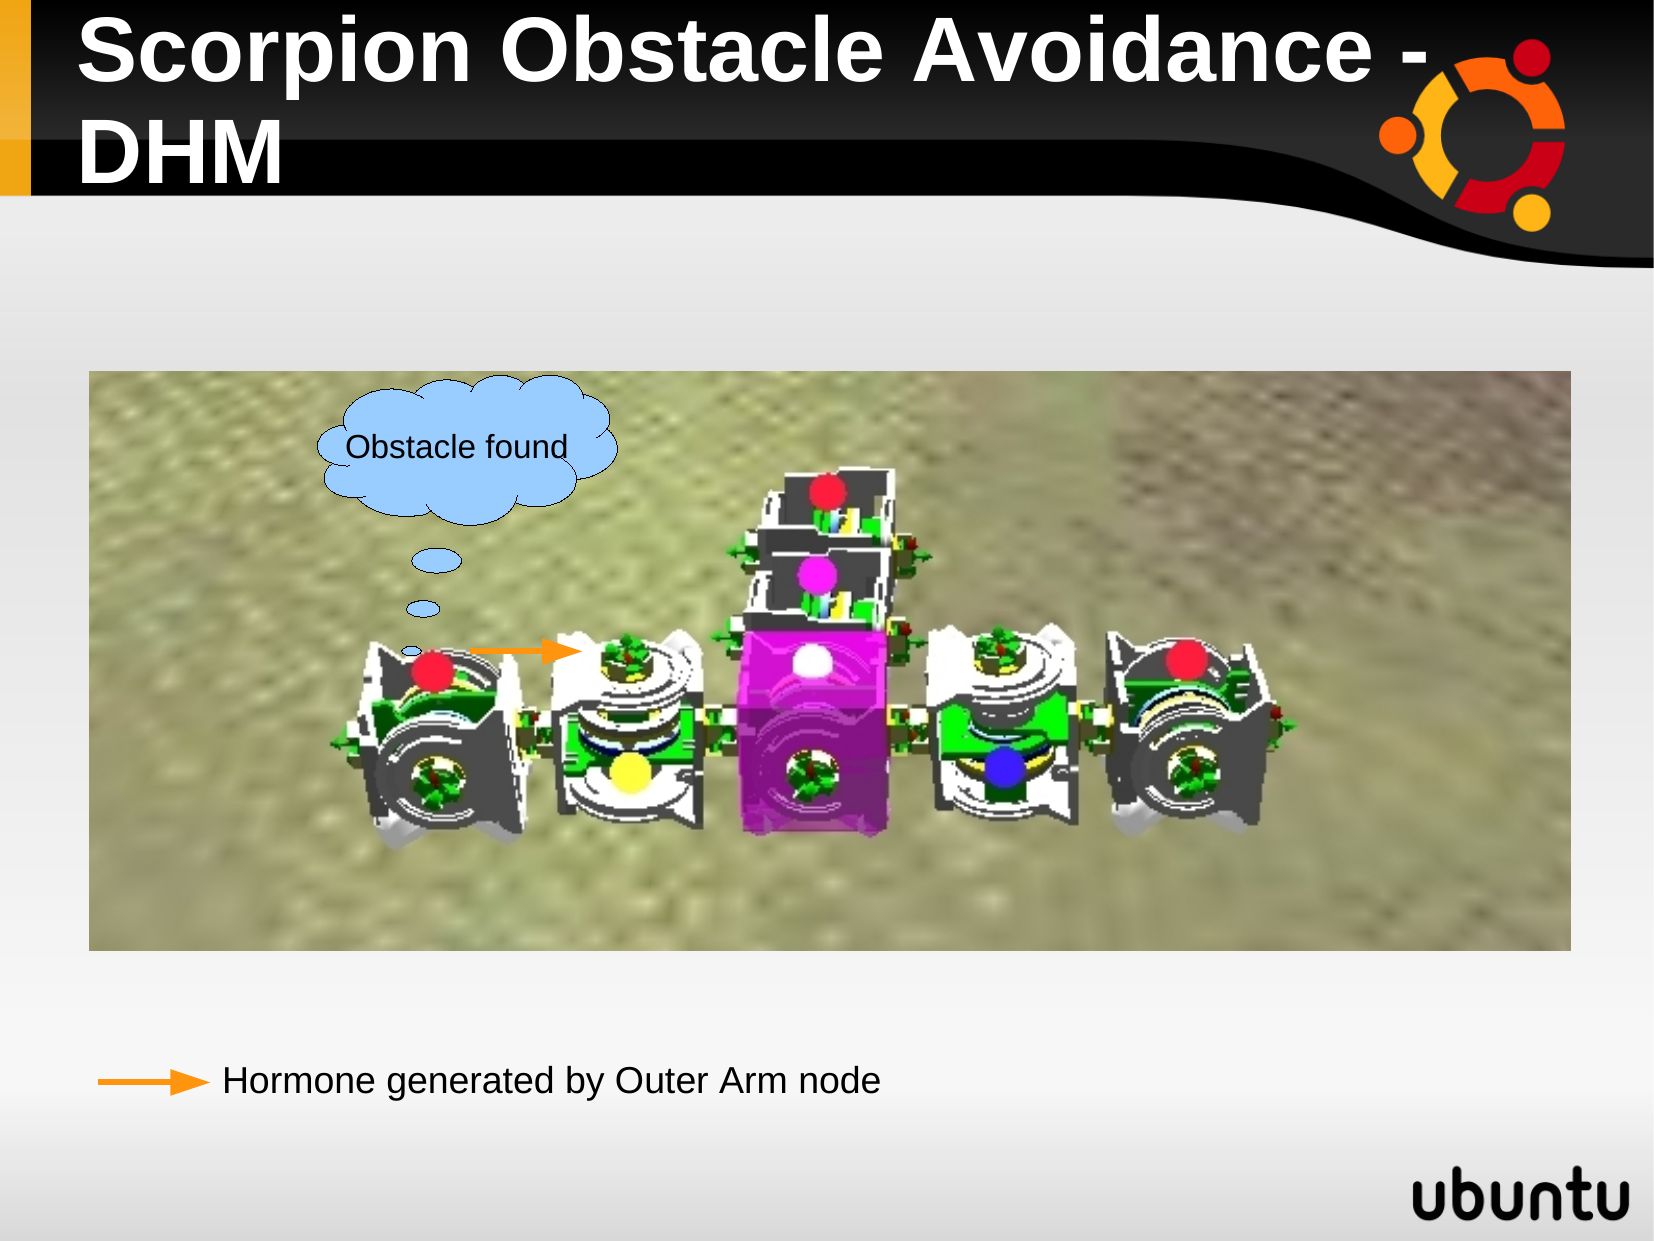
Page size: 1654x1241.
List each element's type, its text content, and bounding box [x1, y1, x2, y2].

text_box Obstacle found [317, 375, 618, 526]
text_box Obstacle found [406, 600, 440, 618]
text_box Hormone generated by Outer Arm node [207, 1051, 920, 1109]
text_box Obstacle found [411, 548, 462, 574]
title Scorpion Obstacle Avoidance - DHM [76, 0, 1565, 204]
picture [0, 0, 1654, 1241]
